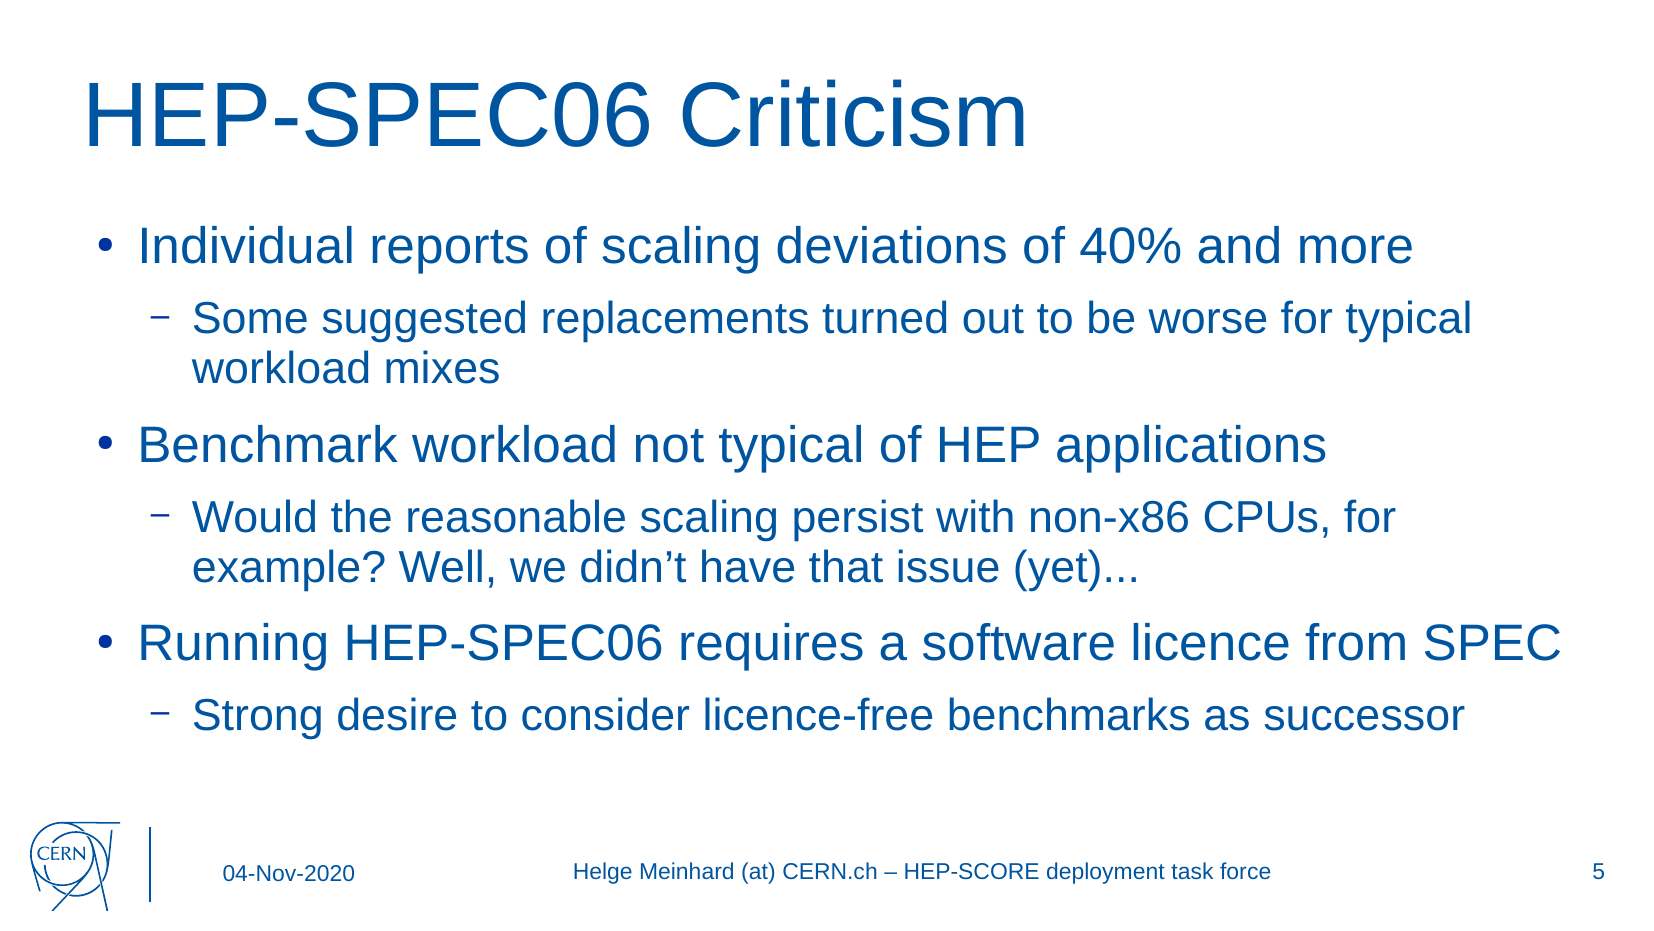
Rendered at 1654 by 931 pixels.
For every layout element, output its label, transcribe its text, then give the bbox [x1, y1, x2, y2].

list Individual reports of scaling deviations of 40% and more Some suggested replacements turned out to be worse for typical workload mixes Benchmark workload not typical of HEP applications Would the reasonable scaling persist with non-x86 CPUs, for example? Well, we didn’t have that issue (yet)... Running HEP-SPEC06 requires a software licence from SPEC Strong desire to consider licence-free benchmarks as successor [82, 217, 1571, 757]
title HEP-SPEC06 Criticism [82, 37, 1571, 193]
